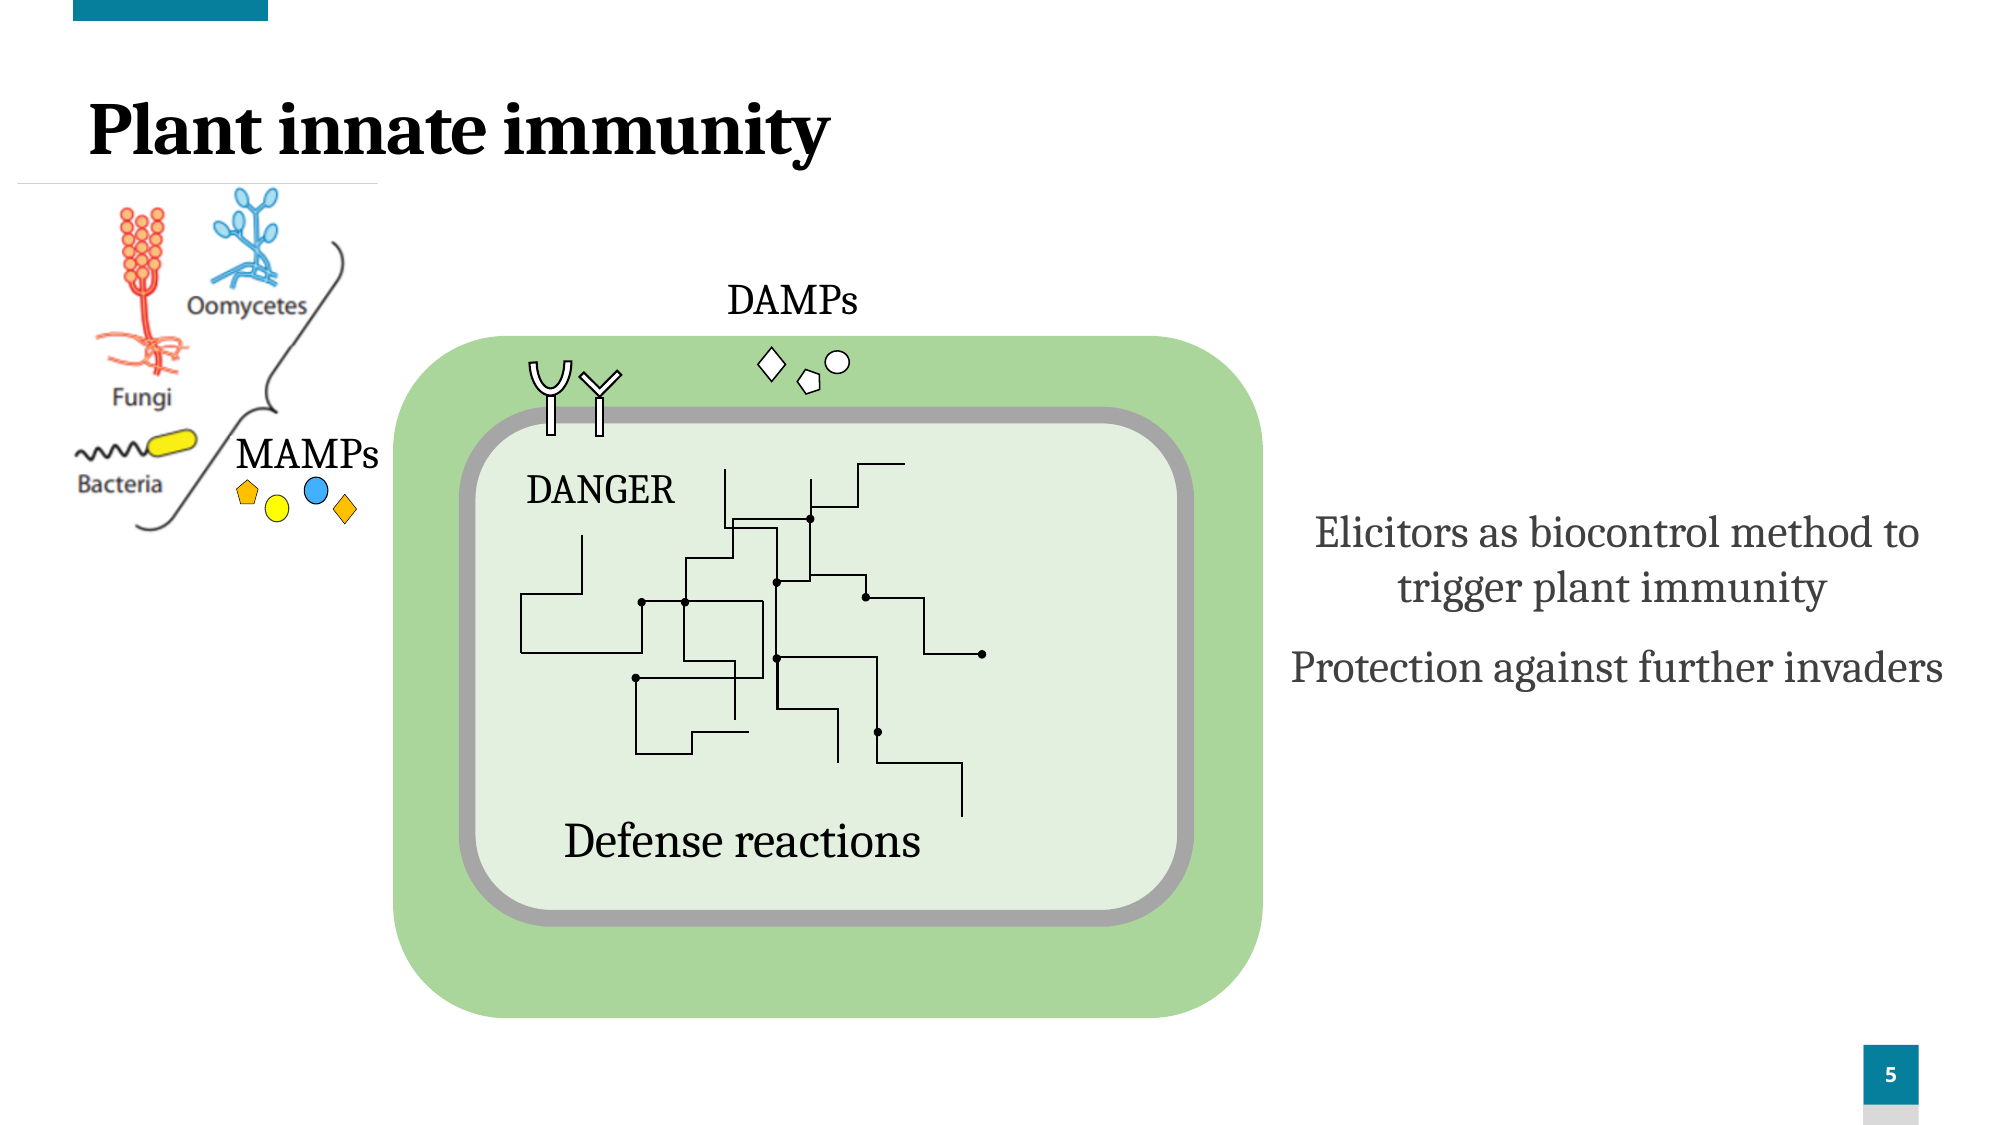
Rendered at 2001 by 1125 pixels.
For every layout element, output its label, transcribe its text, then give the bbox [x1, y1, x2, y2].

picture [17, 178, 378, 536]
text_box Elicitors as biocontrol method to trigger plant immunity Protection against further invaders [1270, 494, 1965, 835]
text_box MAMPs [220, 416, 394, 485]
text_box DANGER [511, 454, 699, 521]
title Plant innate immunity [73, 82, 1907, 179]
text_box [265, 495, 289, 522]
text_box [236, 479, 259, 504]
text_box DAMPs [711, 263, 878, 332]
text_box [221, 335, 1263, 1019]
text_box [333, 494, 357, 524]
text_box [304, 477, 328, 504]
text_box Defense reactions [548, 799, 962, 876]
